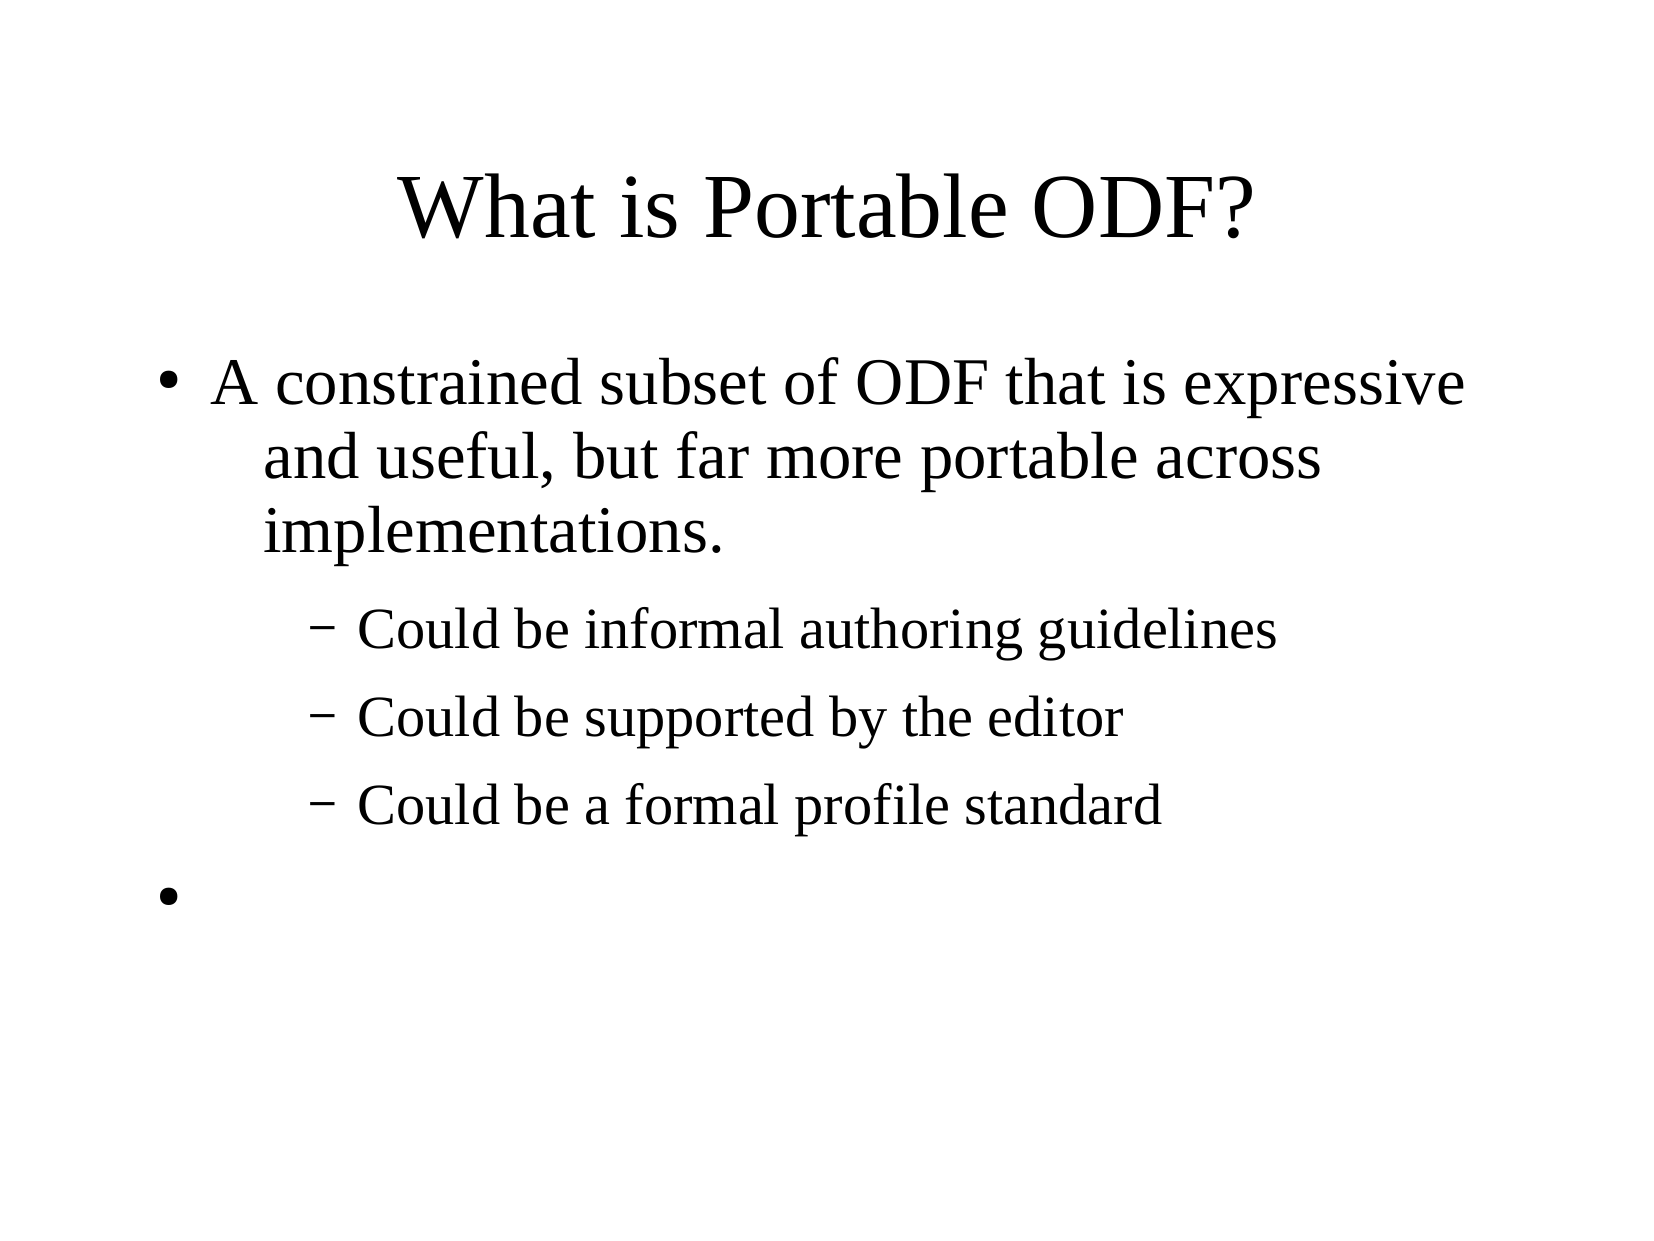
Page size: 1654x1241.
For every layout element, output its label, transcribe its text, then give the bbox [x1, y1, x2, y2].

title What is Portable ODF? [121, 102, 1534, 311]
list A constrained subset of ODF that is expressive and useful, but far more portable across implementations. Could be informal authoring guidelines Could be supported by the editor Could be a formal profile standard [121, 344, 1534, 1127]
